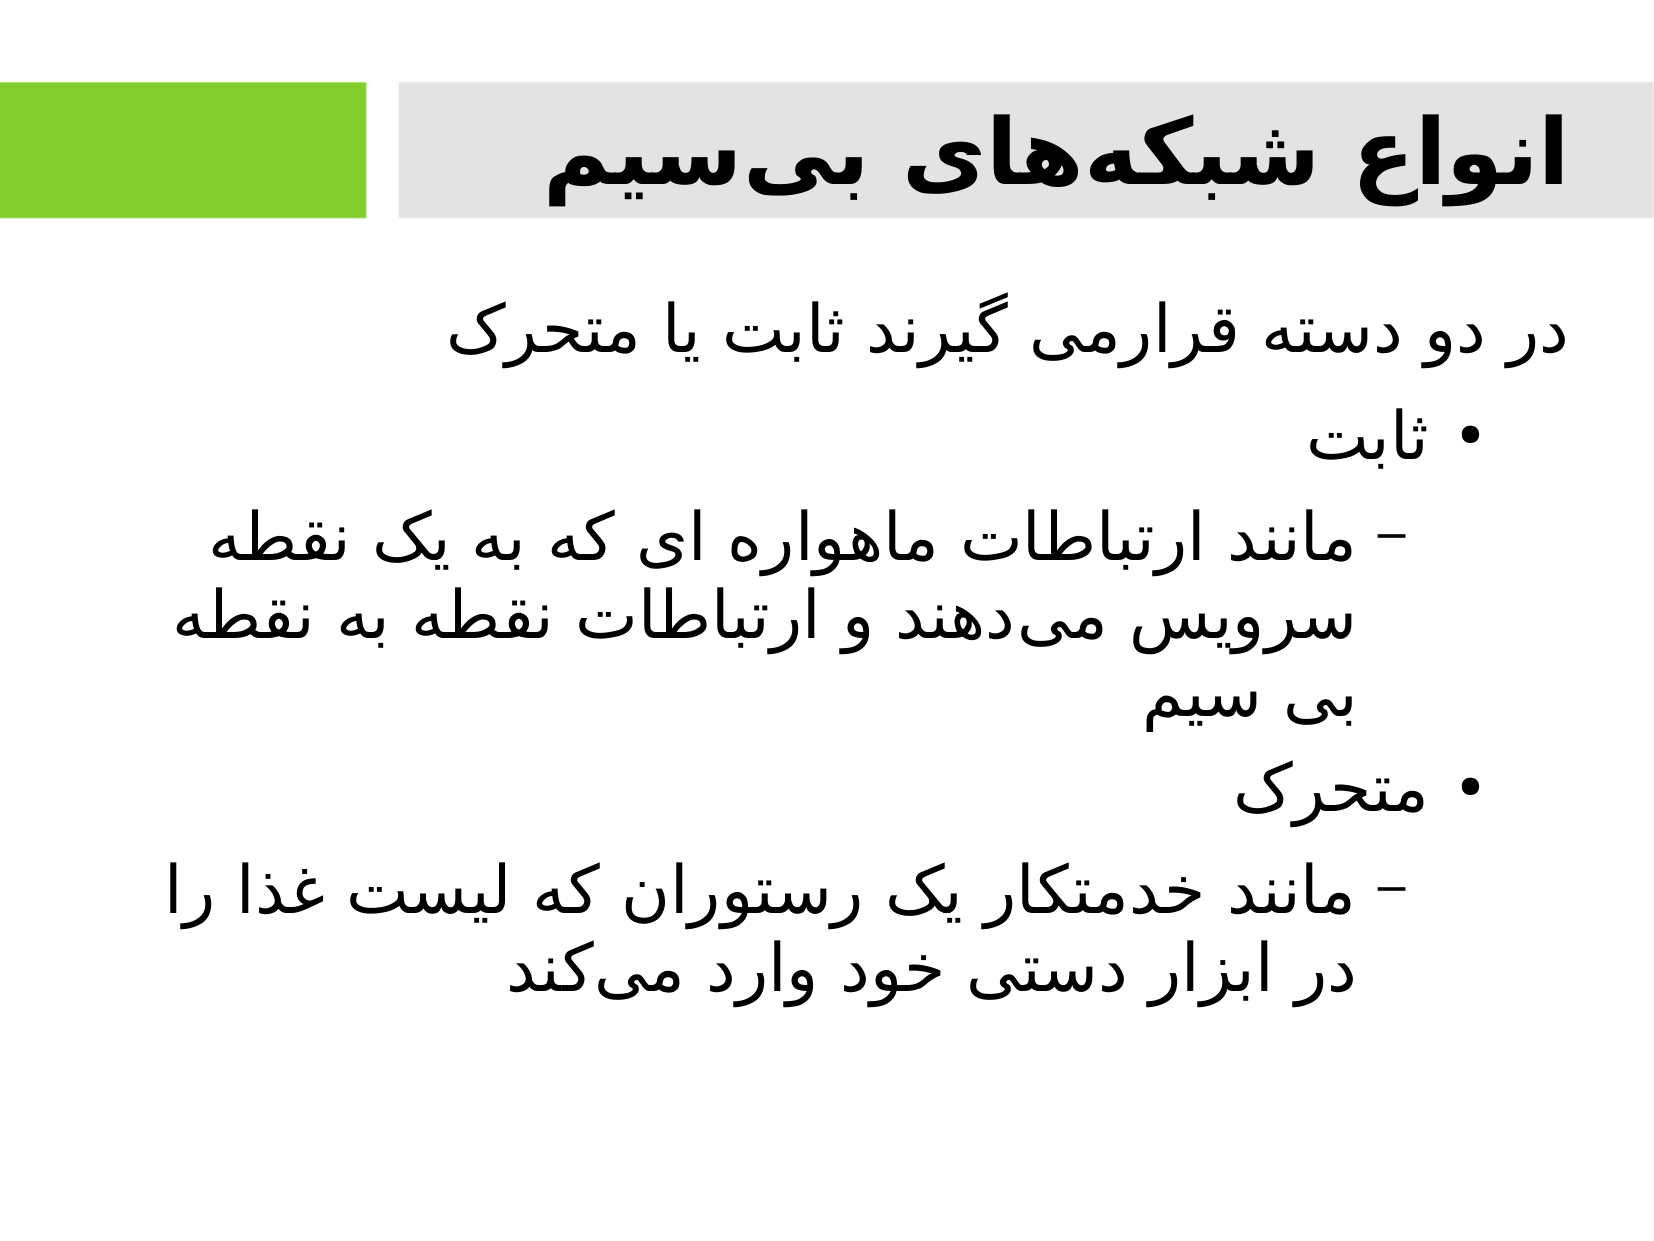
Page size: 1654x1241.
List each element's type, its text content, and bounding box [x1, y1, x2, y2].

list در دو دسته قرارمی گیرند ثابت یا متحرک ثابت مانند ارتباطات ماهواره ای که به یک نقطه سرویس می‌دهند و ارتباطات نقطه به نقطه بی سیم متحرک مانند خدمتکار یک رستوران که لیست غذا را در ابزار دستی خود وارد می‌کند [82, 290, 1571, 1182]
picture [0, 0, 1654, 1241]
title انواع شبکه‌های بی‌سیم [82, 49, 1571, 257]
